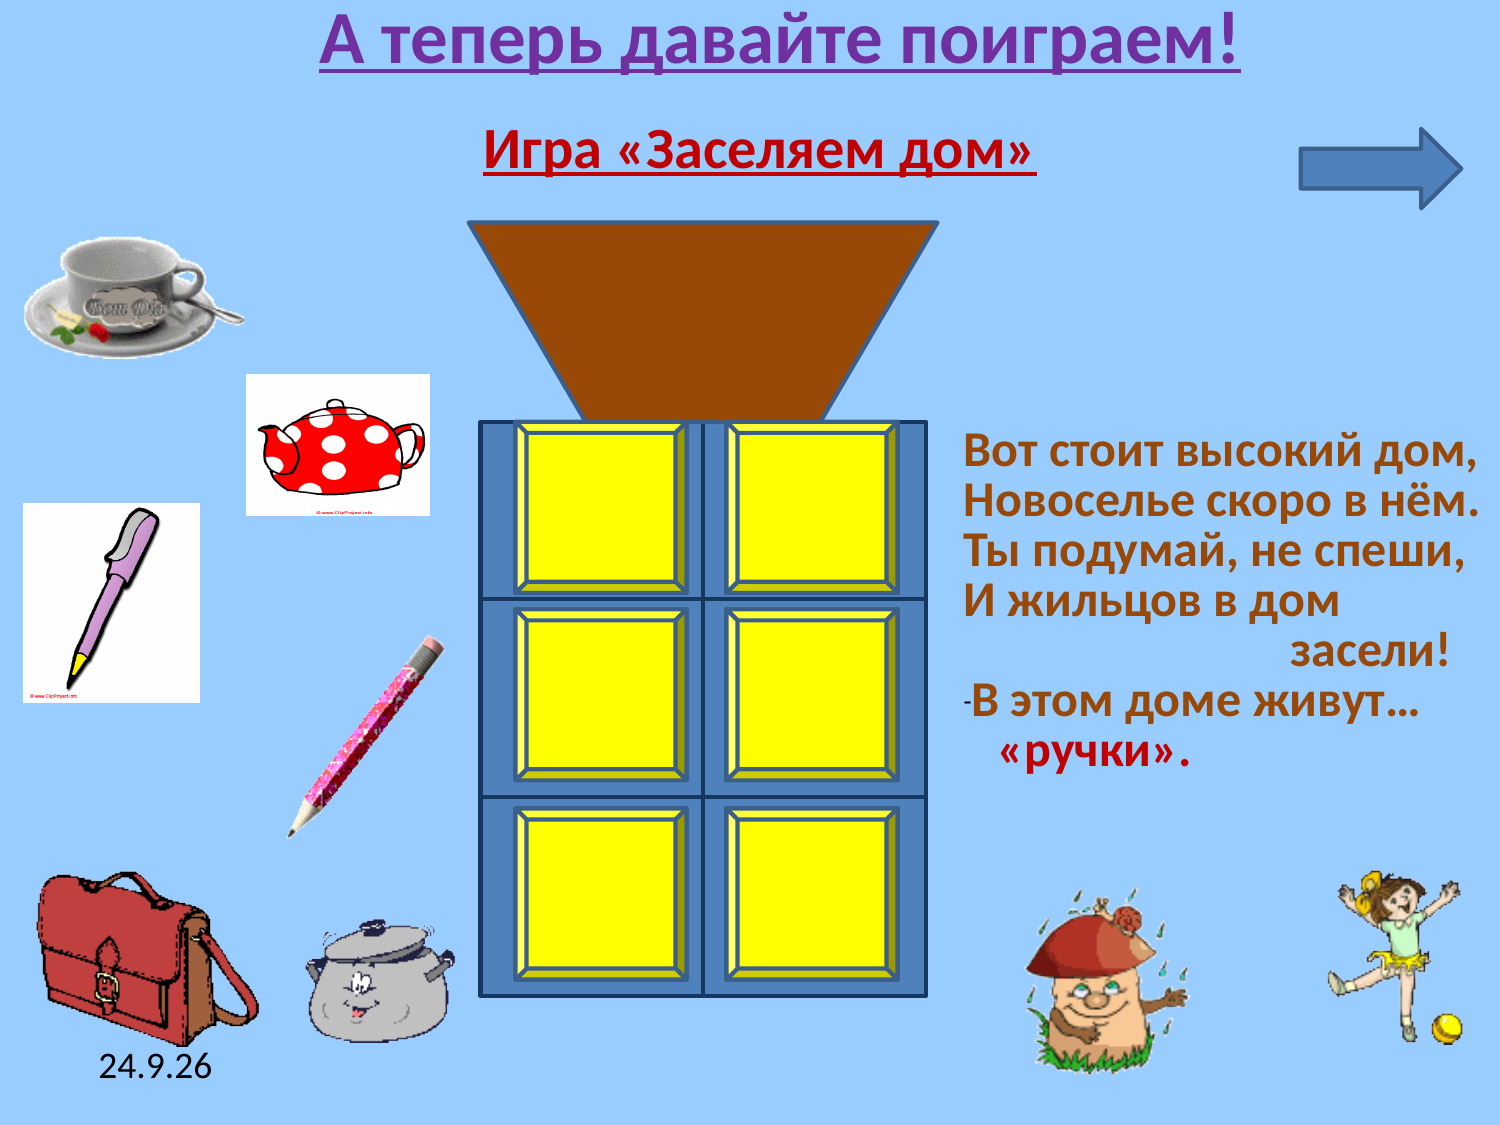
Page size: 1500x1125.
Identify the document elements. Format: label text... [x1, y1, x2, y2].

picture [35, 867, 261, 1047]
text_box А теперь давайте поиграем! [304, 0, 1395, 106]
text_box [468, 222, 938, 996]
picture [246, 374, 430, 516]
picture [1324, 867, 1475, 1045]
picture [304, 913, 457, 1043]
picture [1019, 878, 1190, 1074]
picture [23, 503, 200, 704]
text_box Игра «Заселяем дом» [468, 117, 1325, 203]
picture [246, 621, 481, 856]
text_box [1300, 128, 1462, 209]
text_box Вот стоит высокий дом, Новоселье скоро в нём. Ты подумай, не спеши, И жильцов в дом засели! В этом доме живут… «ручки». [949, 421, 1500, 1043]
picture [23, 234, 244, 359]
